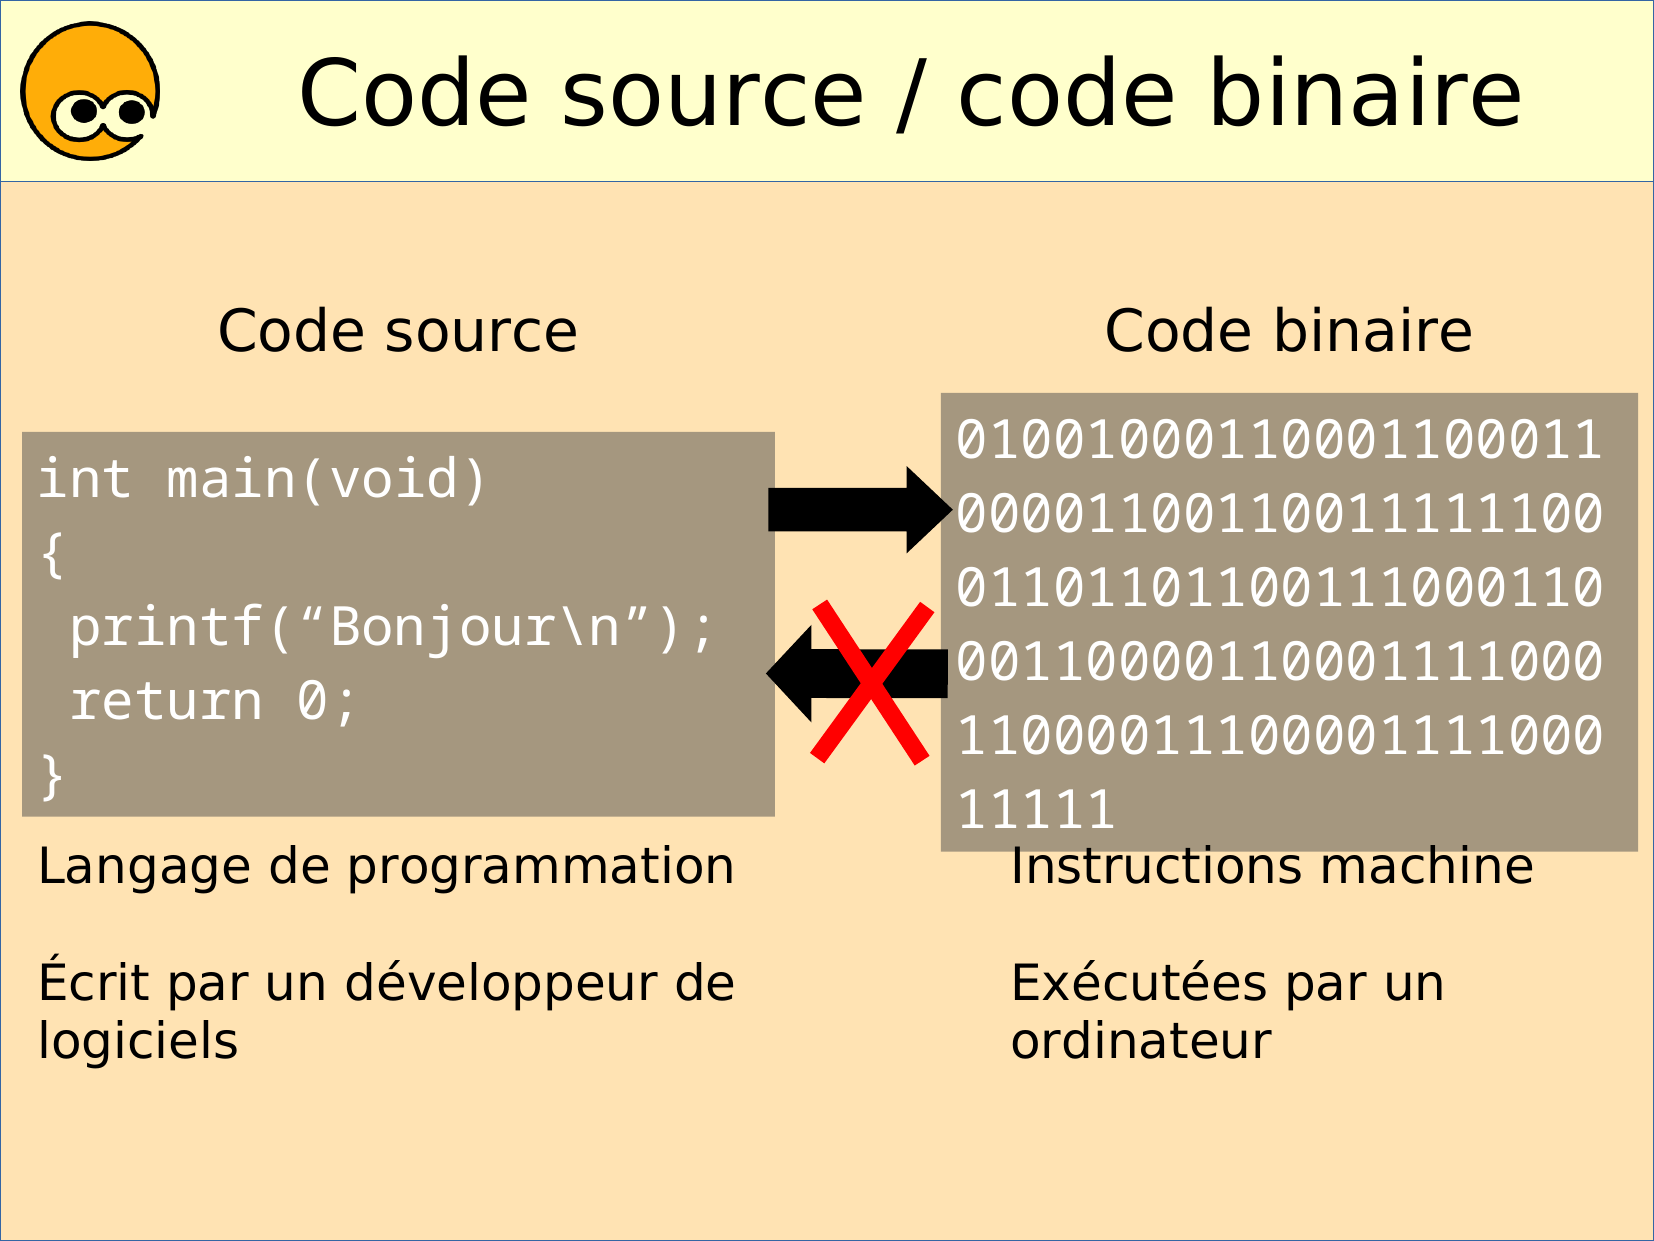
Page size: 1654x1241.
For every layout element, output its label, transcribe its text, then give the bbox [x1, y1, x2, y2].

text_box [768, 466, 953, 554]
title Code source / code binaire [203, 33, 1620, 154]
text_box Code source [186, 289, 611, 382]
text_box [861, 649, 885, 666]
picture [20, 21, 160, 161]
text_box Instructions machine Exécutées par un ordinateur [995, 830, 1584, 1078]
text_box 010010001100011000110000110011001111110001101101100111000110001100001100011110001100001110000111100011111 [940, 392, 1639, 786]
text_box [765, 624, 860, 723]
text_box [883, 649, 948, 699]
text_box int main(void) { printf(“Bonjour\n”); return 0; } [22, 431, 775, 762]
text_box Langage de programmation Écrit par un développeur de logiciels [22, 830, 775, 1078]
text_box Code binaire [1089, 289, 1490, 382]
